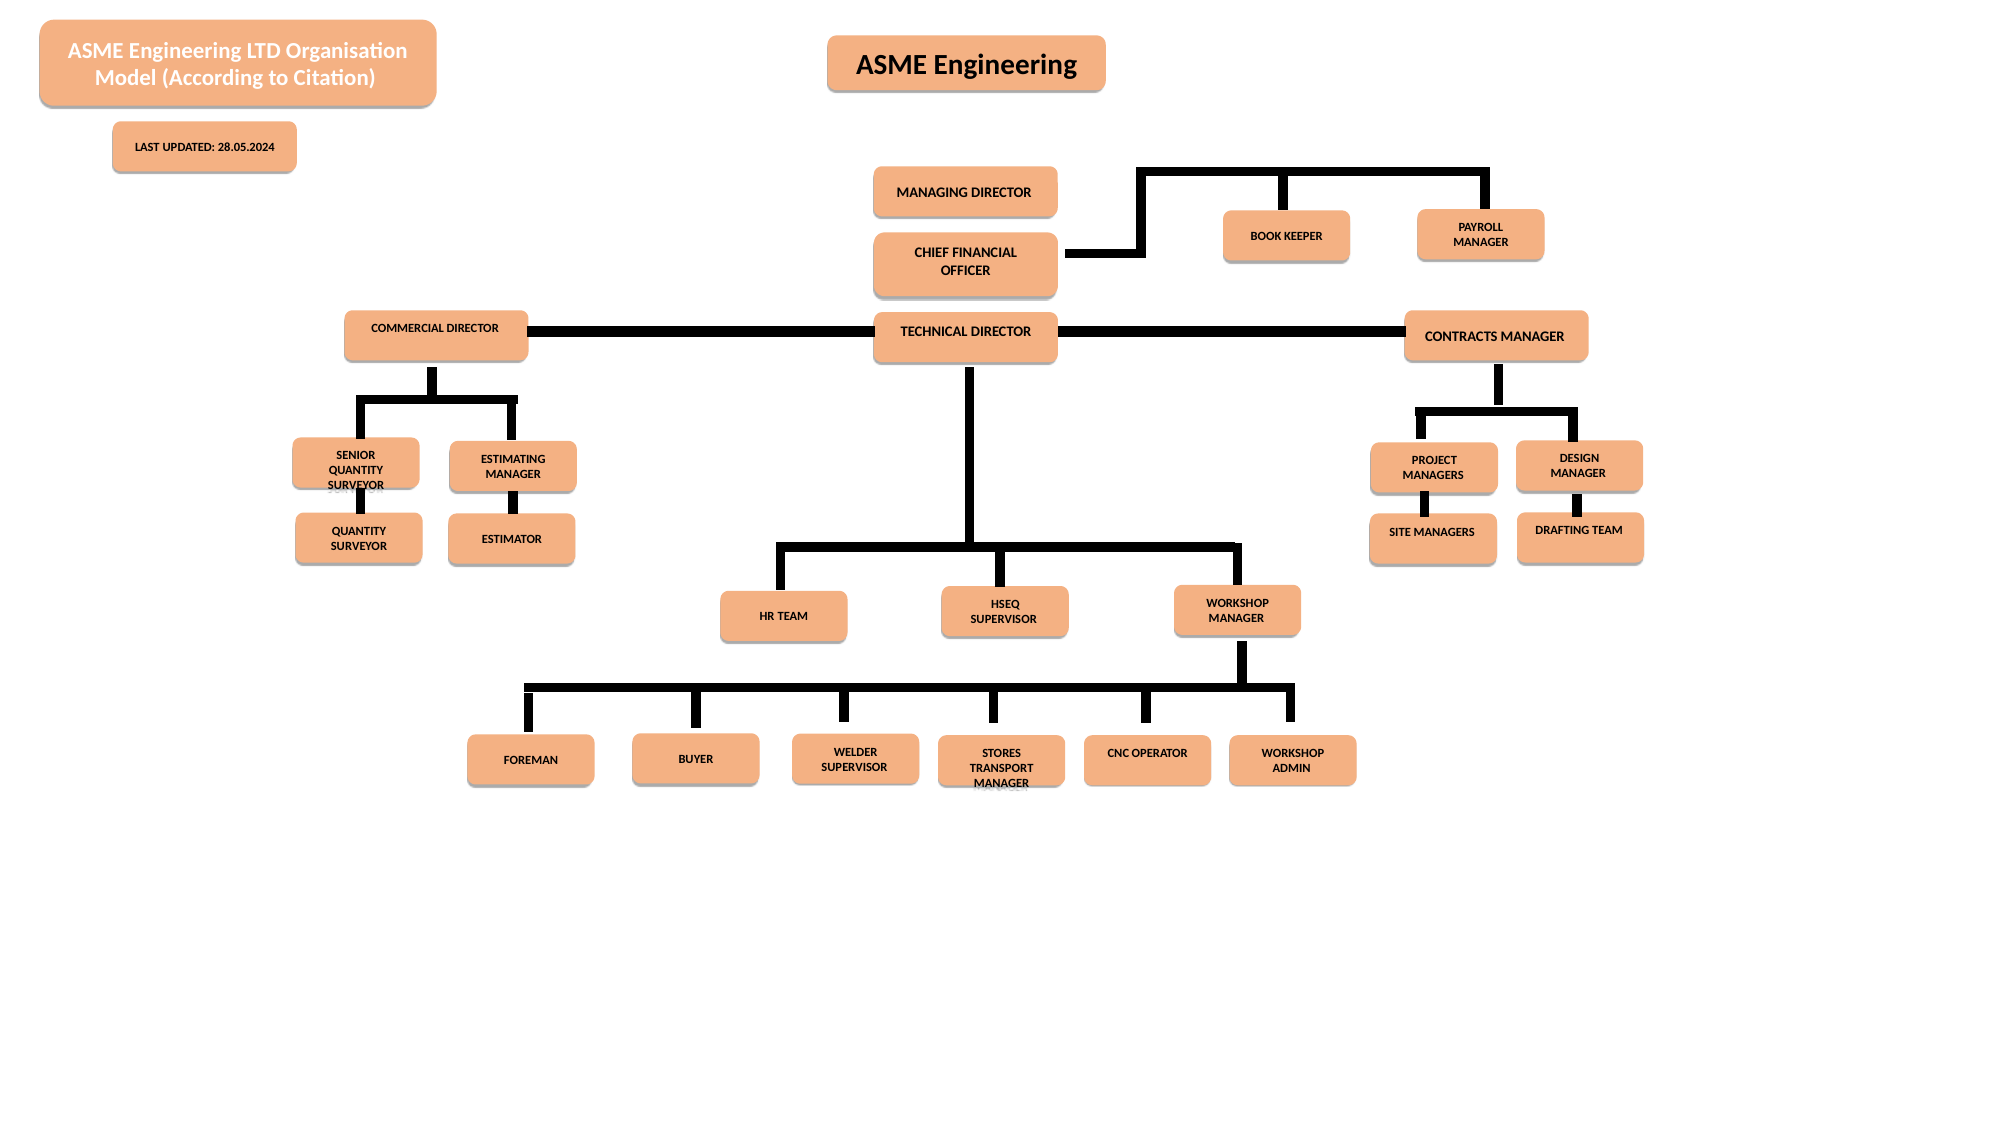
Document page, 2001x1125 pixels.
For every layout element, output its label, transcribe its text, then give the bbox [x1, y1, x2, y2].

text_box [1495, 365, 1502, 404]
text_box [1421, 492, 1428, 516]
text_box WORKSHOP MANAGER [1174, 584, 1302, 635]
text_box MANAGING DIRECTOR [873, 166, 1058, 217]
text_box [1066, 168, 1489, 257]
text_box [357, 368, 517, 439]
text_box PROJECT MANAGERS [1370, 442, 1499, 493]
text_box [777, 368, 1241, 589]
text_box HSEQ SUPERVISOR [941, 586, 1069, 637]
text_box ESTIMATOR [448, 513, 576, 564]
text_box CONTRACTS MANAGER [1404, 310, 1589, 361]
text_box COMMERCIAL DIRECTOR [344, 310, 529, 361]
text_box SENIOR QUANTITY SURVEYOR [292, 437, 420, 488]
text_box DESIGN MANAGER [1516, 440, 1644, 491]
text_box WELDER SUPERVISOR [792, 733, 920, 784]
text_box ASME Engineering [827, 35, 1106, 91]
text_box [509, 492, 517, 513]
text_box CHIEF FINANCIAL OFFICER [873, 232, 1058, 297]
text_box PAYROLL MANAGER [1417, 209, 1545, 260]
text_box [1059, 327, 1405, 336]
text_box QUANTITY SURVEYOR [295, 512, 423, 563]
text_box ESTIMATING MANAGER [449, 440, 577, 491]
text_box ASME Engineering LTD Organisation Model (According to Citation) [39, 19, 437, 106]
text_box [528, 327, 874, 336]
text_box BUYER [632, 733, 760, 784]
text_box [525, 694, 532, 731]
text_box SITE MANAGERS [1369, 513, 1498, 564]
text_box FOREMAN [467, 734, 595, 785]
text_box BOOK KEEPER [1223, 210, 1351, 261]
text_box TECHNICAL DIRECTOR [873, 312, 1058, 363]
text_box HR TEAM [720, 590, 848, 641]
text_box STORES TRANSPORT MANAGER [938, 735, 1066, 786]
text_box WORKSHOP ADMIN [1229, 735, 1357, 786]
text_box [1573, 495, 1581, 516]
text_box [525, 642, 1294, 727]
text_box [1416, 408, 1577, 441]
text_box CNC OPERATOR [1084, 735, 1212, 786]
text_box DRAFTING TEAM [1517, 512, 1645, 563]
text_box LAST UPDATED: 28.05.2024 [112, 121, 297, 172]
text_box [357, 489, 364, 513]
